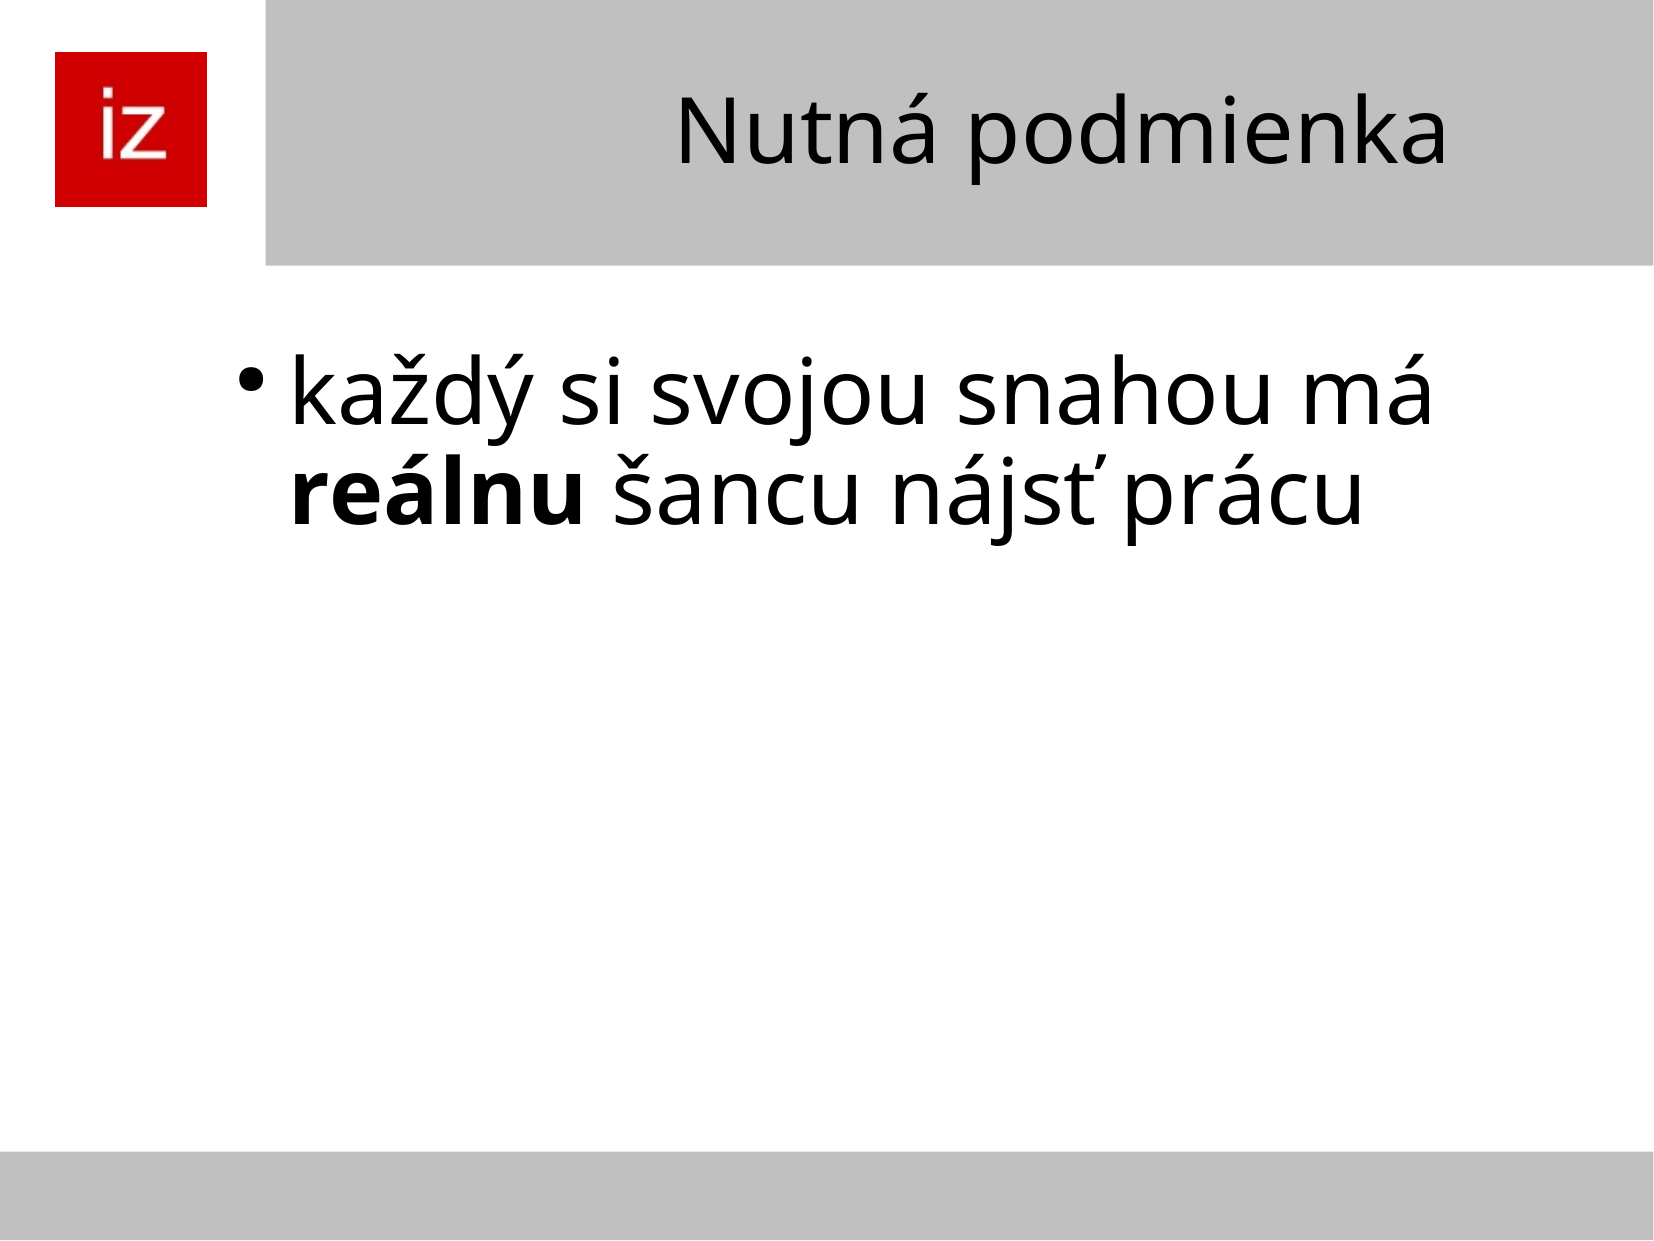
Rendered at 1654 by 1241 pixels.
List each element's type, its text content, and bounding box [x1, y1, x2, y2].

picture [55, 52, 207, 207]
list každý si svojou snahou má reálnu šancu nájsť prácu [121, 344, 1533, 1126]
title Nutná podmienka [561, 29, 1565, 237]
